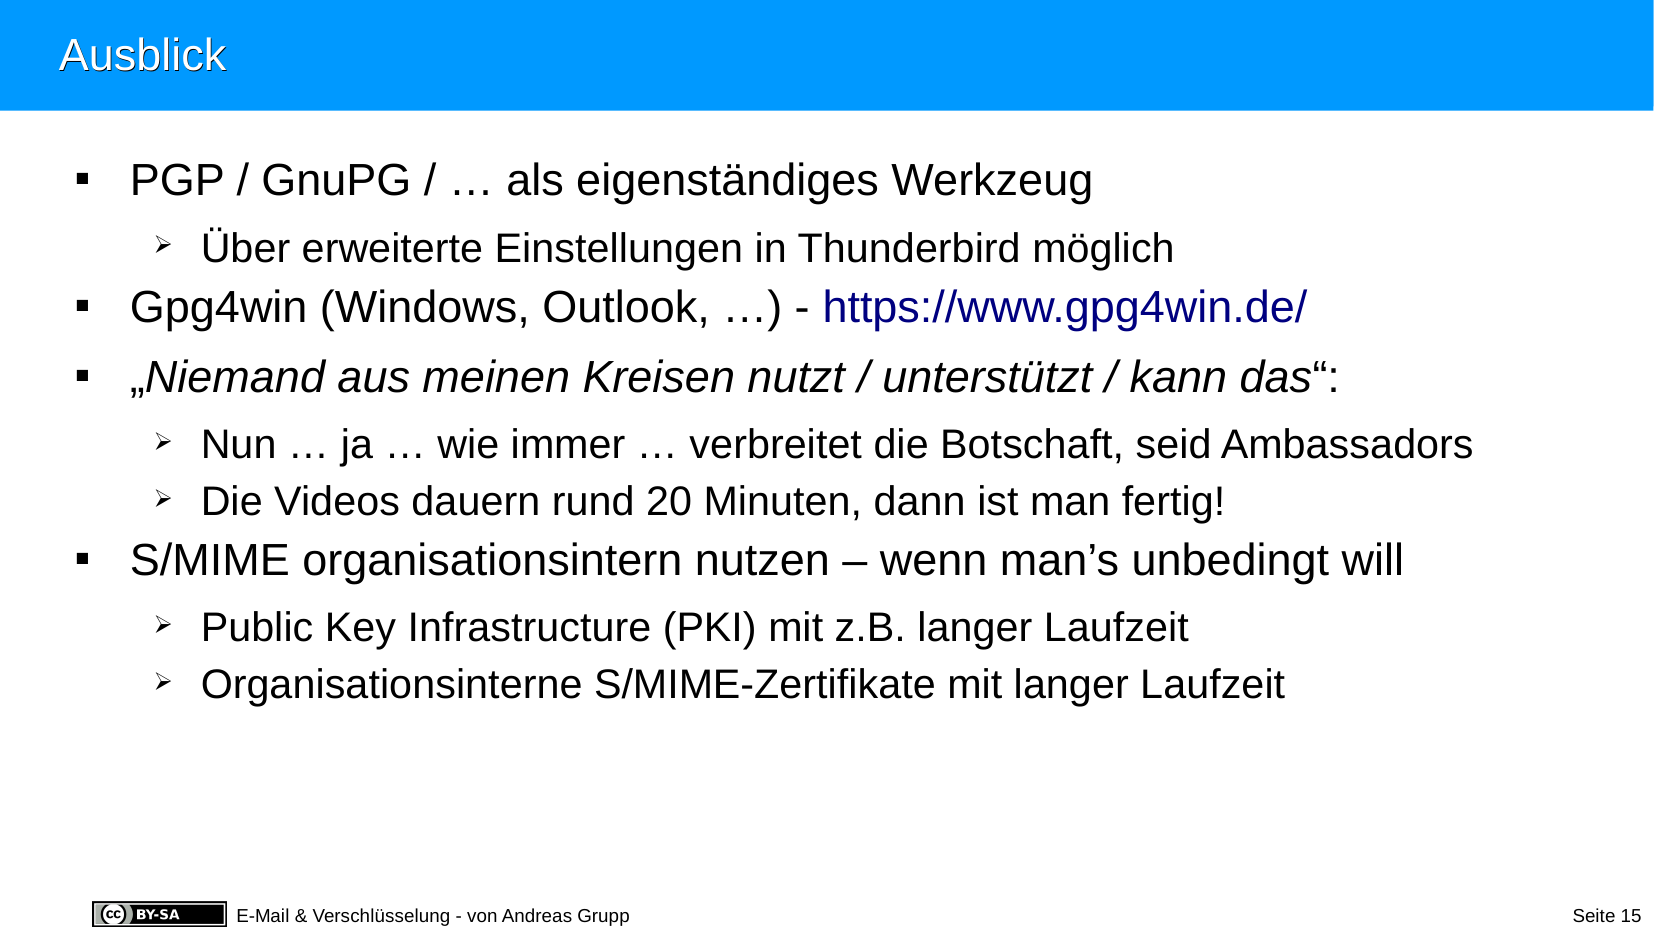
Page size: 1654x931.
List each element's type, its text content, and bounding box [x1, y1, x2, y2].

title Ausblick [59, 21, 1506, 89]
list PGP / GnuPG / … als eigenständiges Werkzeug Über erweiterte Einstellungen in Thunderbird möglich Gpg4win (Windows, Outlook, …) - https://www.gpg4win.de/ „Niemand aus meinen Kreisen nutzt / unterstützt / kann das“: Nun … ja … wie immer … verbreitet die Botschaft, seid Ambassadors Die Videos dauern rund 20 Minuten, dann ist man fertig! S/MIME organisationsintern nutzen – wenn man’s unbedingt will Public Key Infrastructure (PKI) mit z.B. langer Laufzeit Organisationsinterne S/MIME-Zertifikate mit langer Laufzeit [59, 154, 1595, 832]
picture [92, 901, 227, 927]
